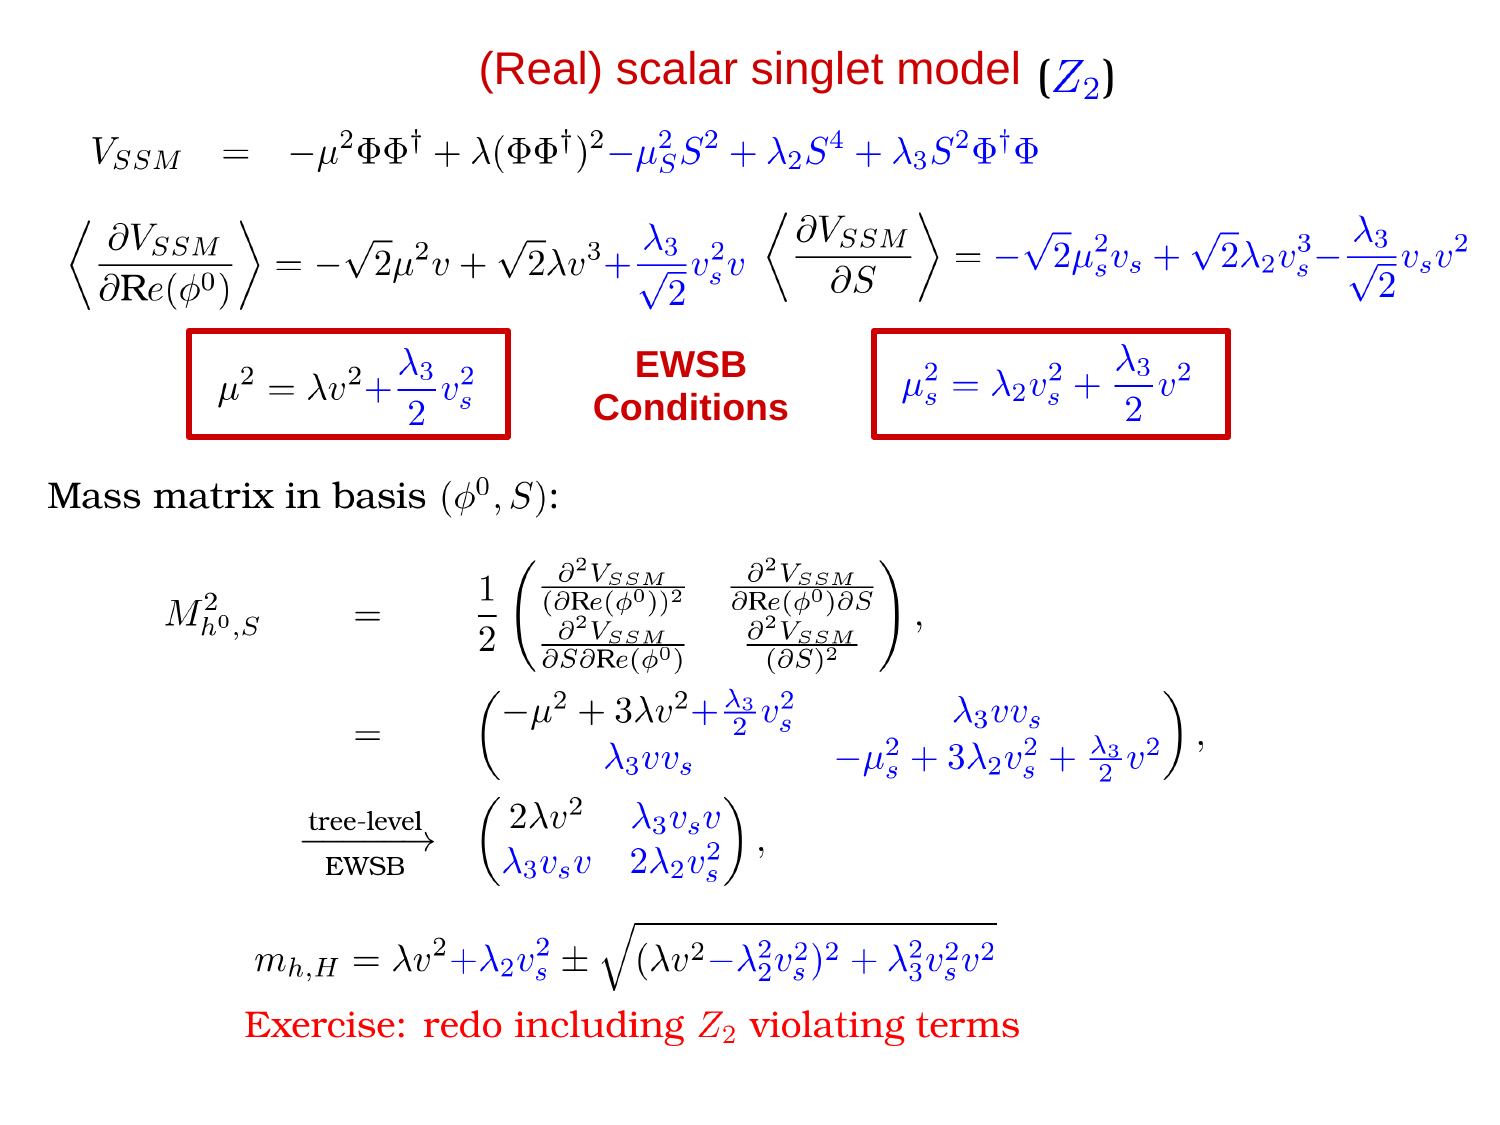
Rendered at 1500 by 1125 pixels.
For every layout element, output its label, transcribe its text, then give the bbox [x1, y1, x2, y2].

picture [767, 212, 1467, 302]
text_box (Real) scalar singlet model [23, 35, 1477, 116]
picture [902, 344, 1190, 421]
picture [1039, 58, 1113, 99]
picture [218, 348, 473, 425]
text_box EWSB Conditions [566, 336, 815, 436]
picture [255, 923, 997, 991]
picture [48, 477, 1203, 886]
picture [92, 129, 1038, 173]
picture [70, 220, 744, 310]
picture [245, 1010, 1019, 1047]
